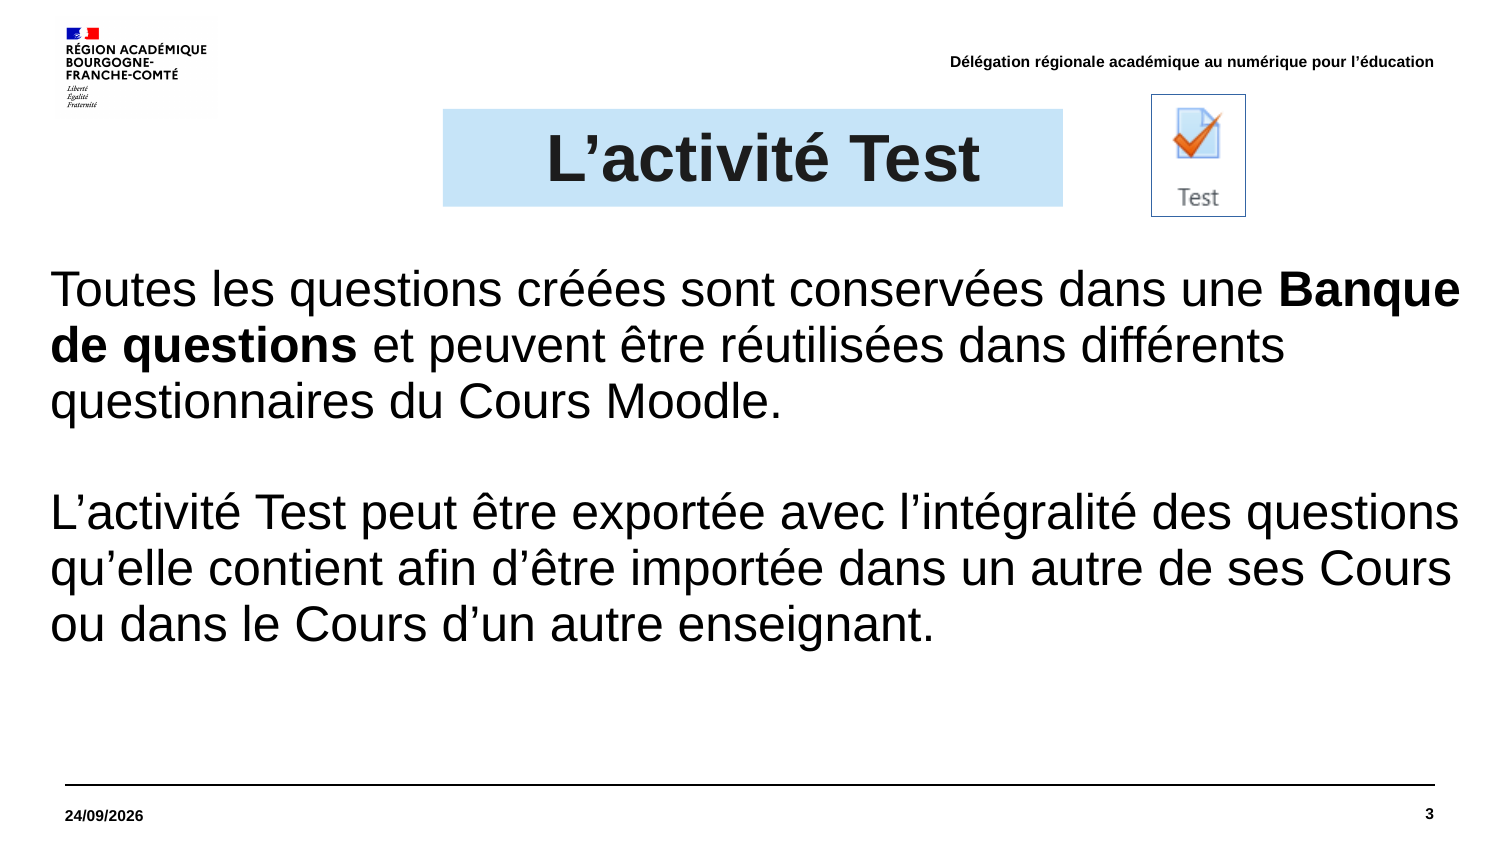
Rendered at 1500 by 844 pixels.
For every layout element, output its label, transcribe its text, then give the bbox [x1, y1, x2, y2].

picture [55, 16, 218, 119]
text_box L’activité Test [442, 108, 1063, 207]
text_box Toutes les questions créées sont conservées dans une Banque de questions et peuvent être réutilisées dans différents questionnaires du Cours Moodle. L’activité Test peut être exportée avec l’intégralité des questions qu’elle contient afin d’être importée dans un autre de ses Cours ou dans le Cours d’un autre enseignant. [35, 253, 1483, 734]
text_box <numéro> [1213, 784, 1435, 843]
text_box 10/01/2023 [64, 787, 245, 843]
picture [1151, 94, 1246, 217]
text_box Délégation régionale académique au numérique pour l’éducation [944, 32, 1435, 91]
